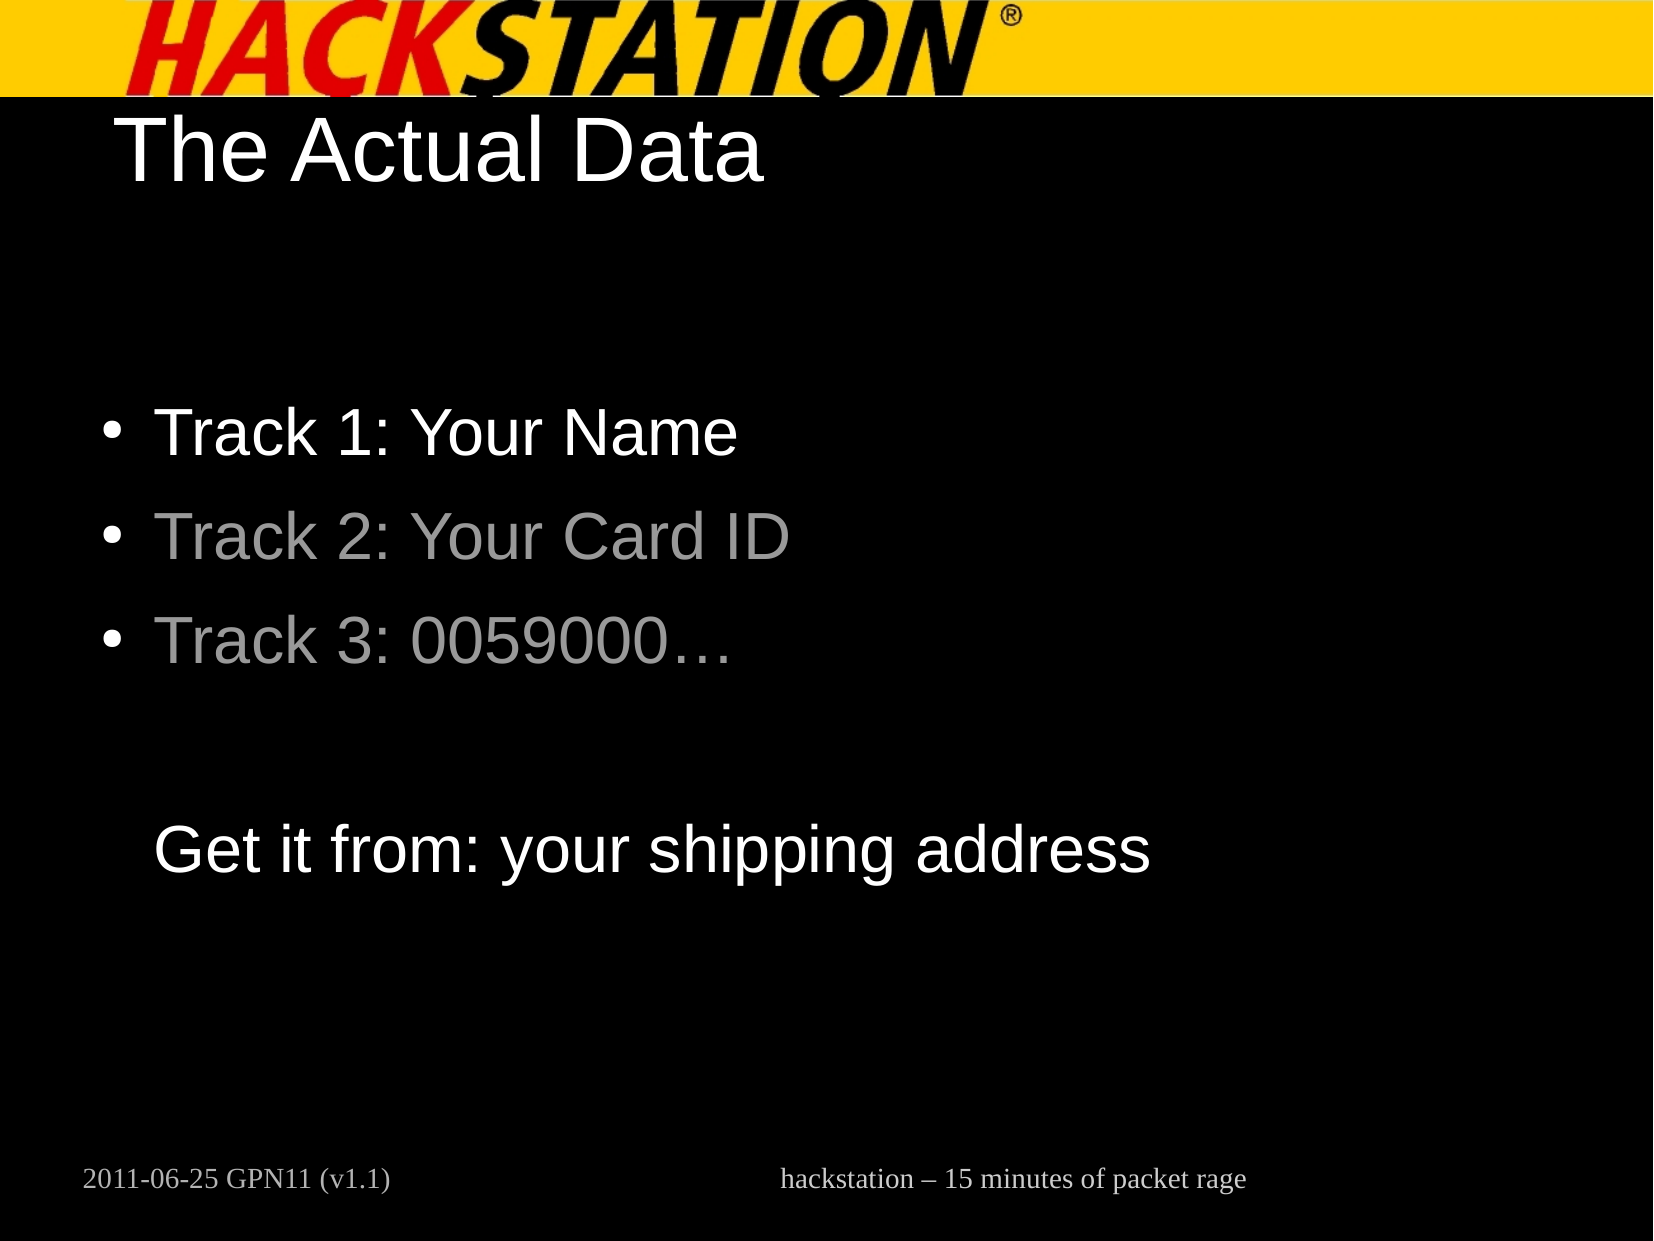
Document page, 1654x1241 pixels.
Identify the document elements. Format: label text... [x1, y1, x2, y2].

picture [0, 0, 1653, 97]
list Track 1: Your Name Track 2: Your Card ID Track 3: 0059000… Get it from: your shipping address [82, 290, 1571, 1109]
title The Actual Data [112, 75, 1571, 226]
